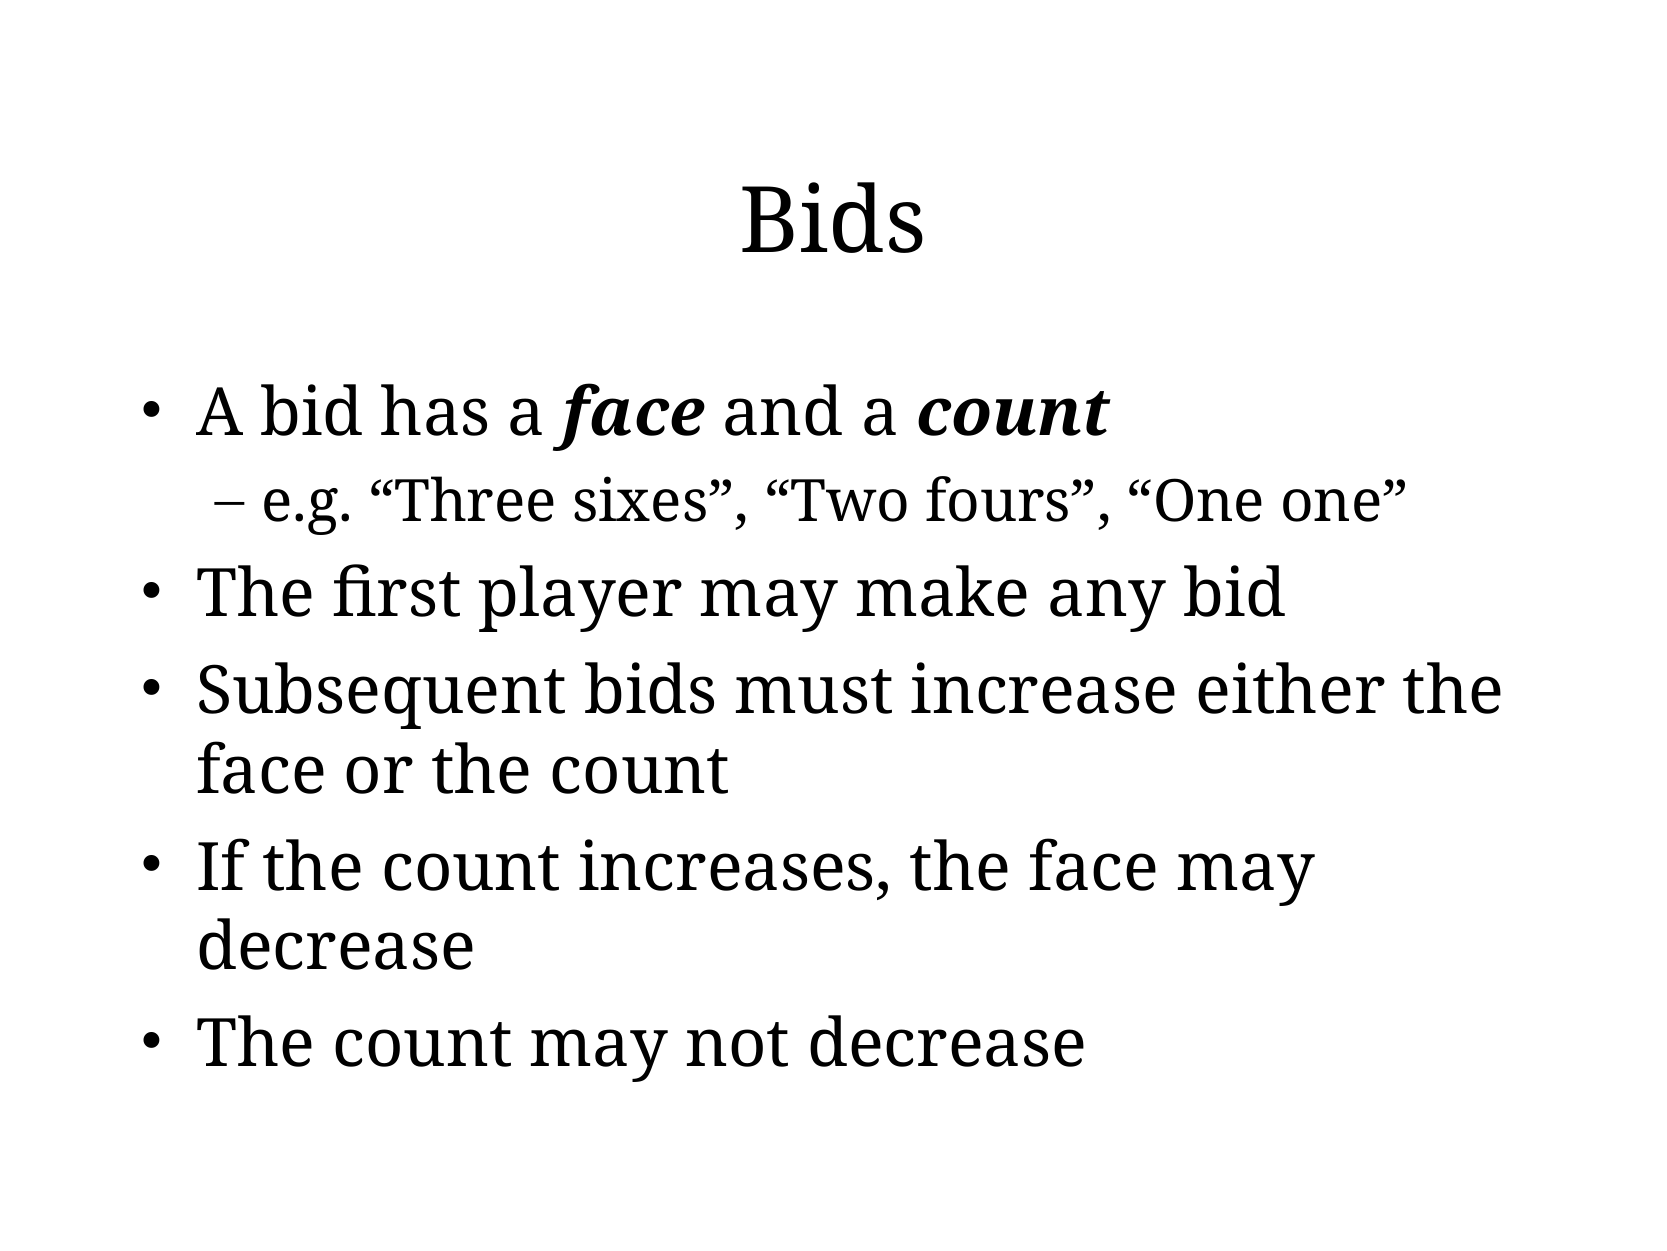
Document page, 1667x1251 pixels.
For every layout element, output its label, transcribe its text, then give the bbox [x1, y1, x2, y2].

title Bids [124, 110, 1542, 320]
list A bid has a face and a count e.g. “Three sixes”, “Two fours”, “One one” The first player may make any bid Subsequent bids must increase either the face or the count If the count increases, the face may decrease The count may not decrease [124, 360, 1542, 1112]
